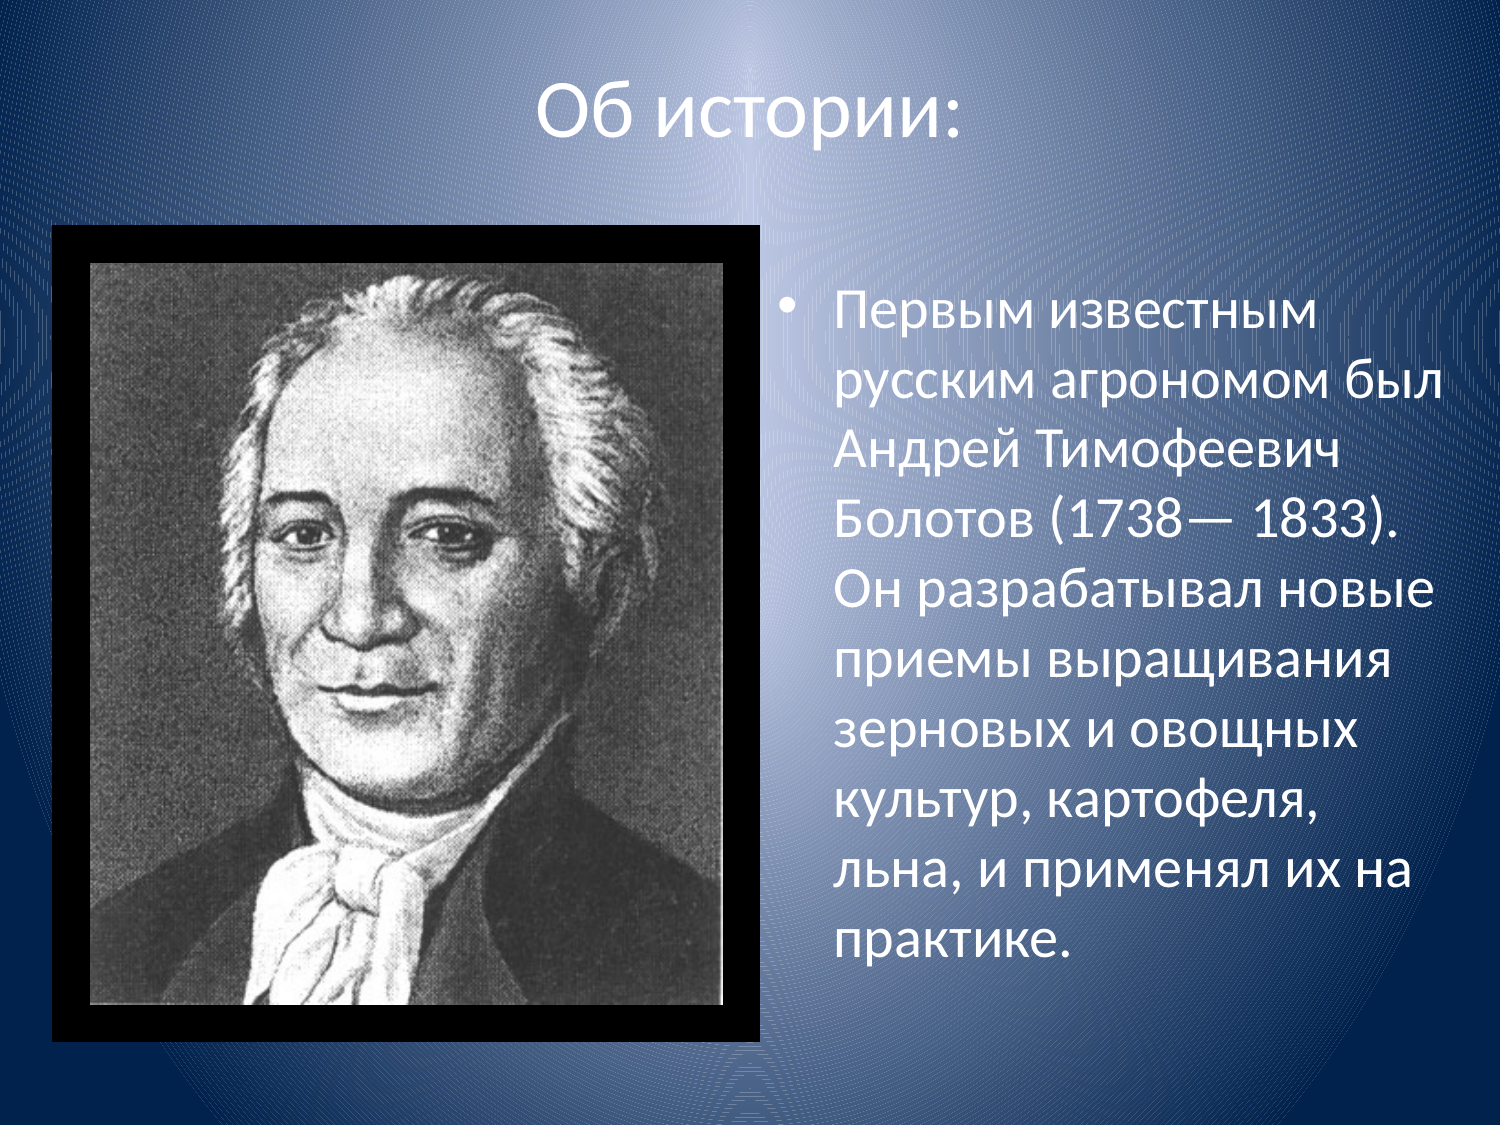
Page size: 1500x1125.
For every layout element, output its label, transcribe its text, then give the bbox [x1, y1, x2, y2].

picture [89, 262, 723, 1005]
list Первым известным русским агрономом был Андрей Тимофеевич Болотов (1738— 1833). Он разрабатывал новые приемы выращивания зерновых и овощных культур, картофеля, льна, и применял их на практике. [762, 262, 1463, 1050]
title Об истории: [75, 45, 1425, 163]
